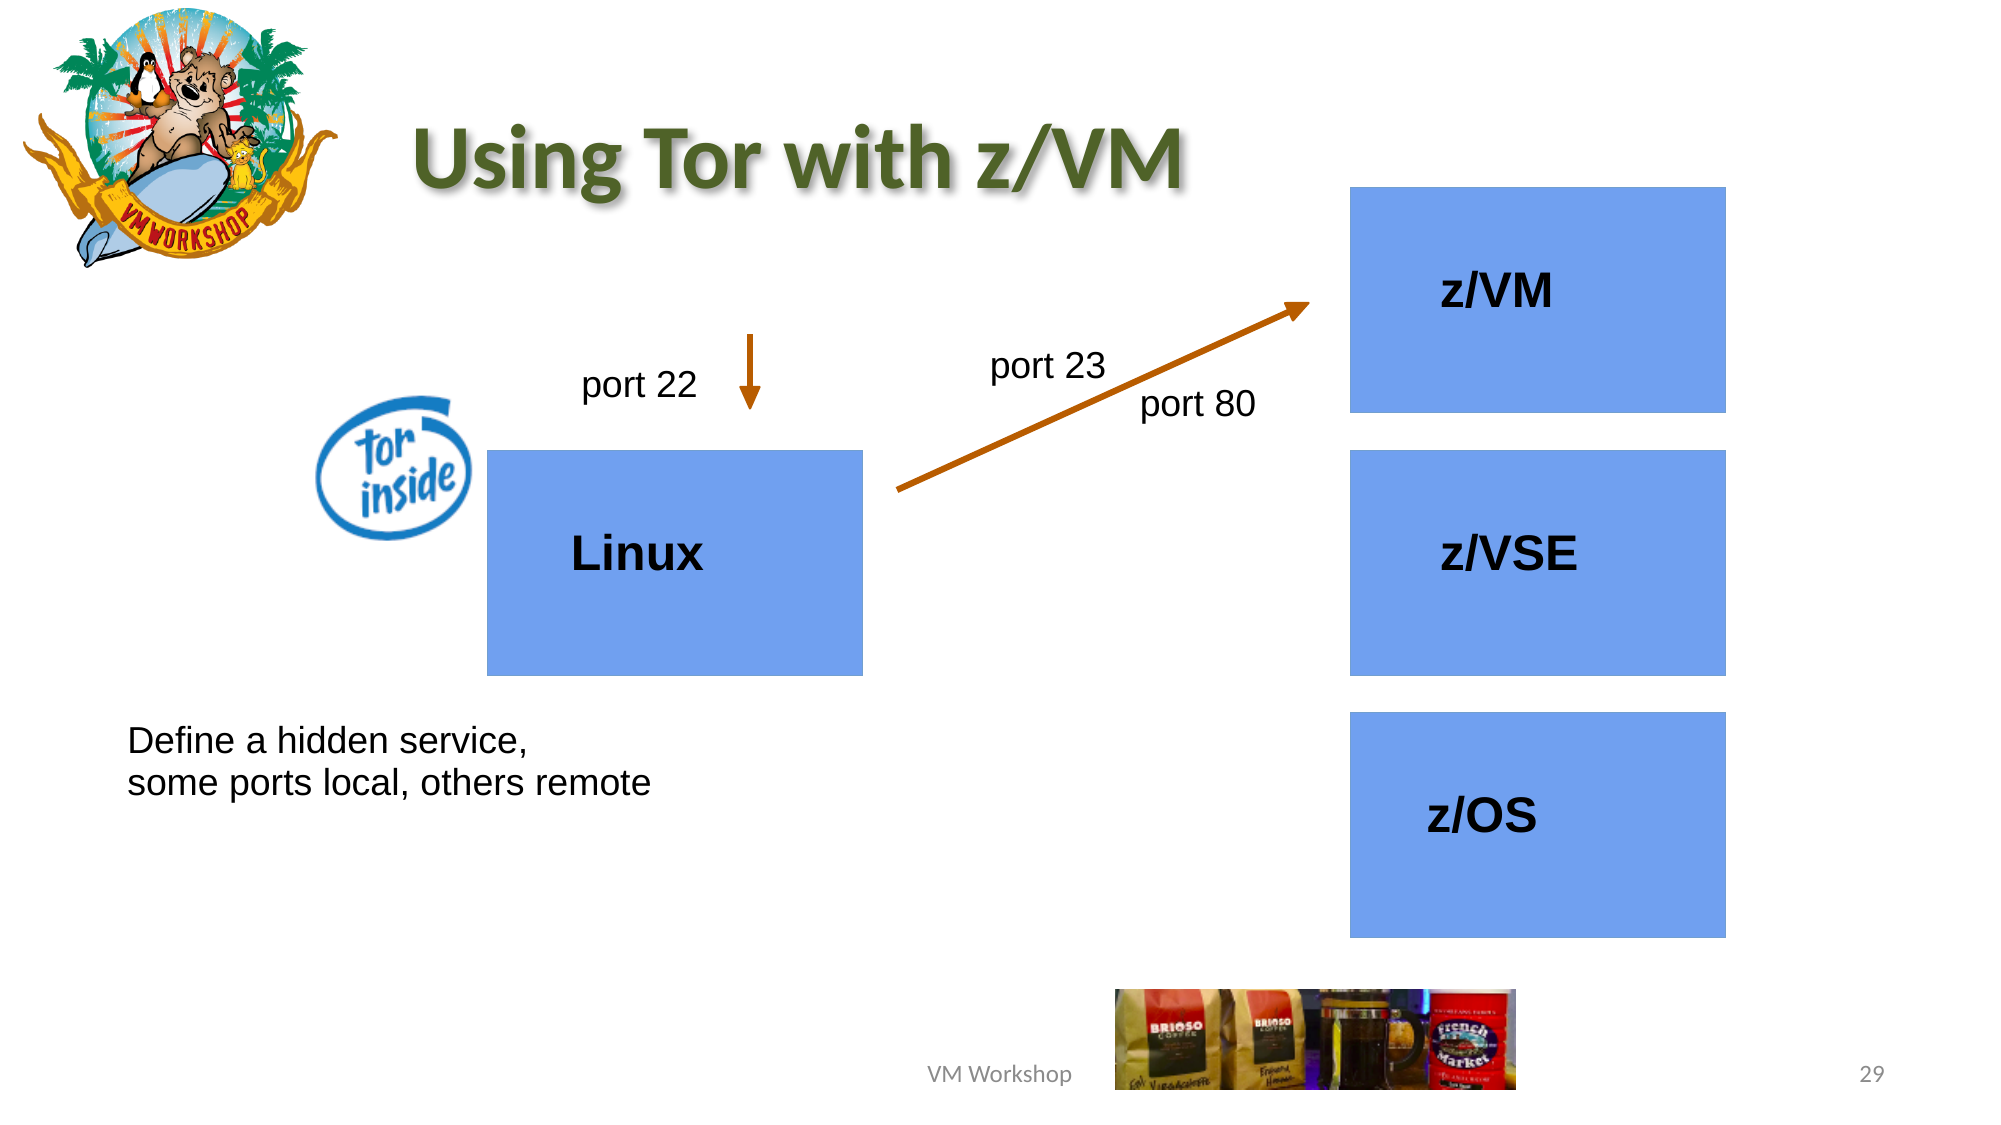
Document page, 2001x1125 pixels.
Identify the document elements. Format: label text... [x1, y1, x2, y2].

text_box z/VSE [1425, 505, 1657, 601]
picture [300, 374, 488, 563]
title Using Tor with z/VM [396, 58, 1926, 246]
text_box port 80 [1125, 375, 1313, 432]
text_box [487, 450, 863, 676]
text_box Linux [556, 505, 788, 601]
text_box z/OS [1411, 768, 1644, 863]
text_box z/VM [1425, 243, 1657, 338]
picture [23, 8, 338, 269]
text_box Define a hidden service, some ports local, others remote [112, 712, 863, 1013]
text_box [1350, 450, 1726, 676]
picture [1115, 989, 1516, 1090]
text_box [1350, 712, 1726, 938]
text_box port 22 [566, 355, 751, 413]
text_box port 23 [975, 337, 1163, 395]
text_box [1350, 187, 1726, 413]
